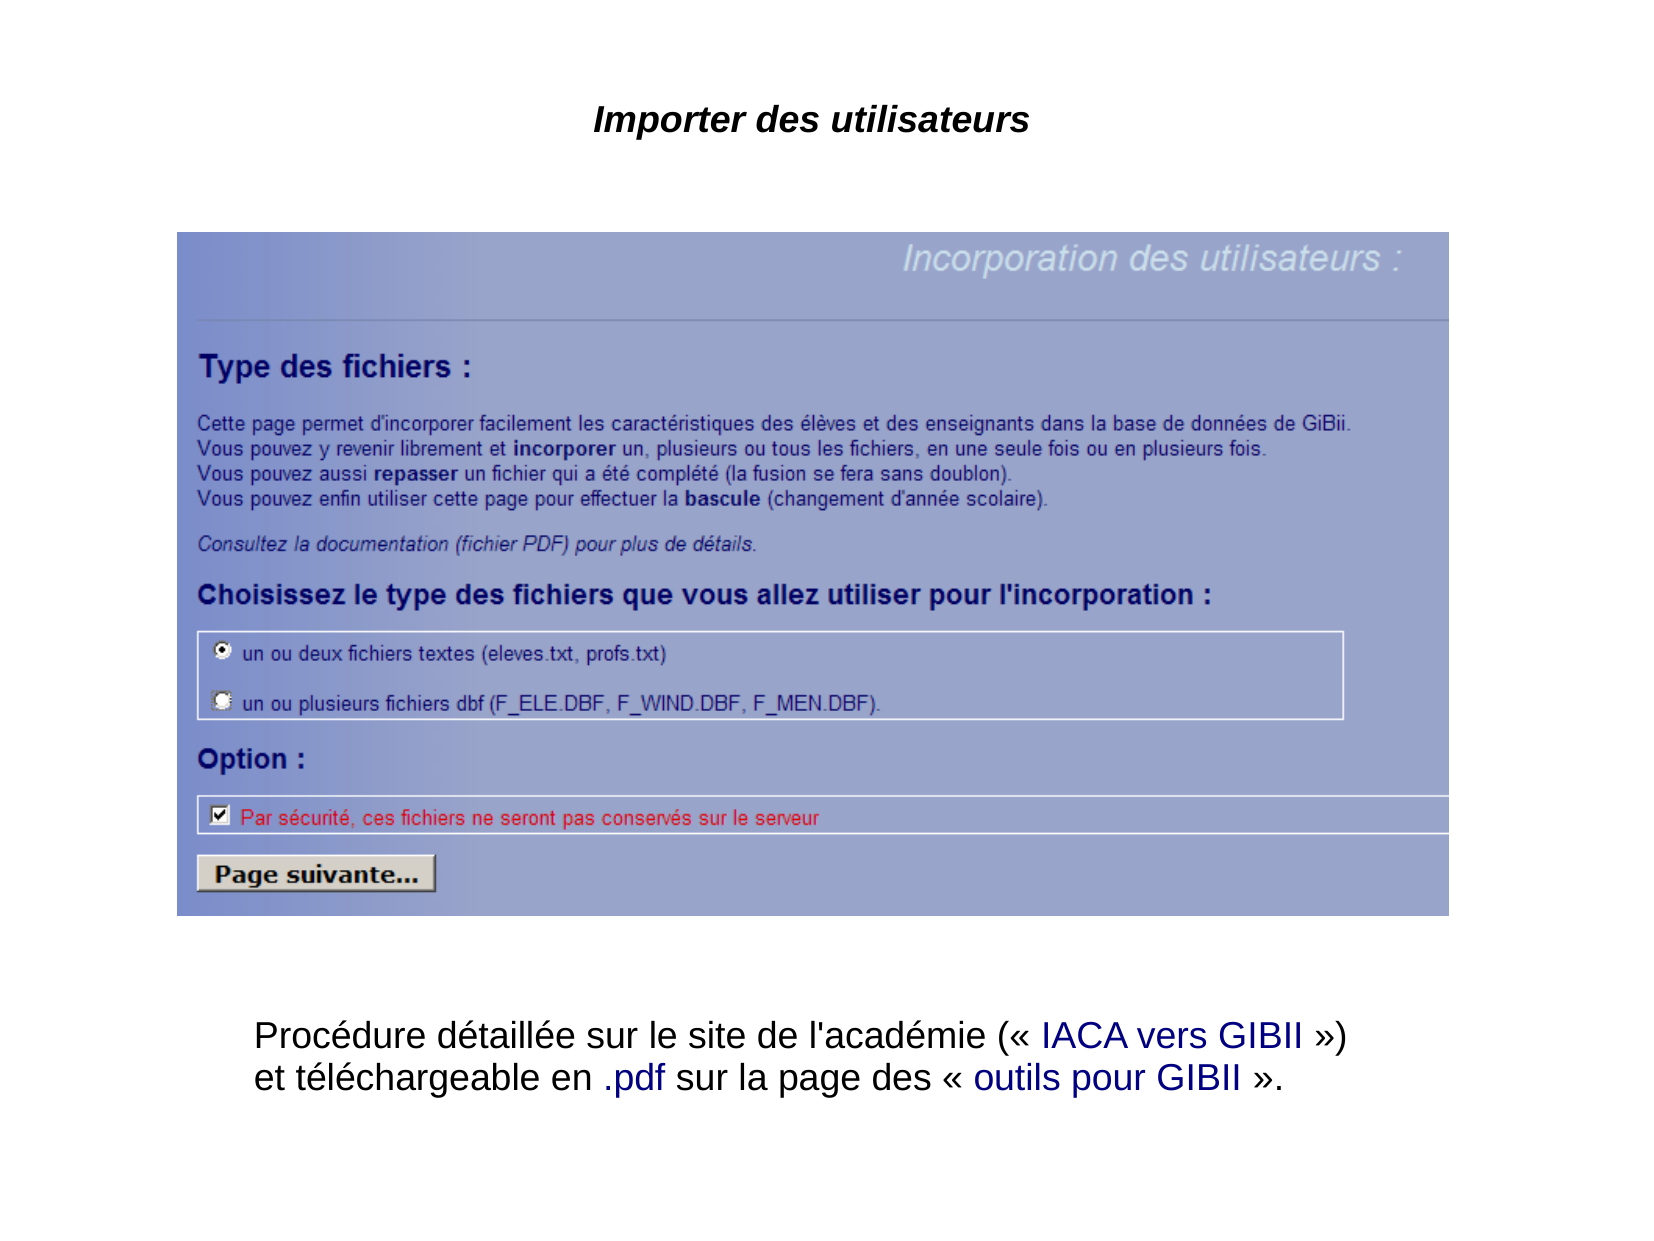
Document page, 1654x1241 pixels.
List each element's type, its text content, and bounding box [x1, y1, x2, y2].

text_box Importer des utilisateurs [413, 91, 1211, 149]
picture [177, 232, 1449, 916]
text_box Procédure détaillée sur le site de l'académie (« IACA vers GIBII ») et téléchargeable en .pdf sur la page des « outils pour GIBII ». [236, 1003, 1418, 1109]
